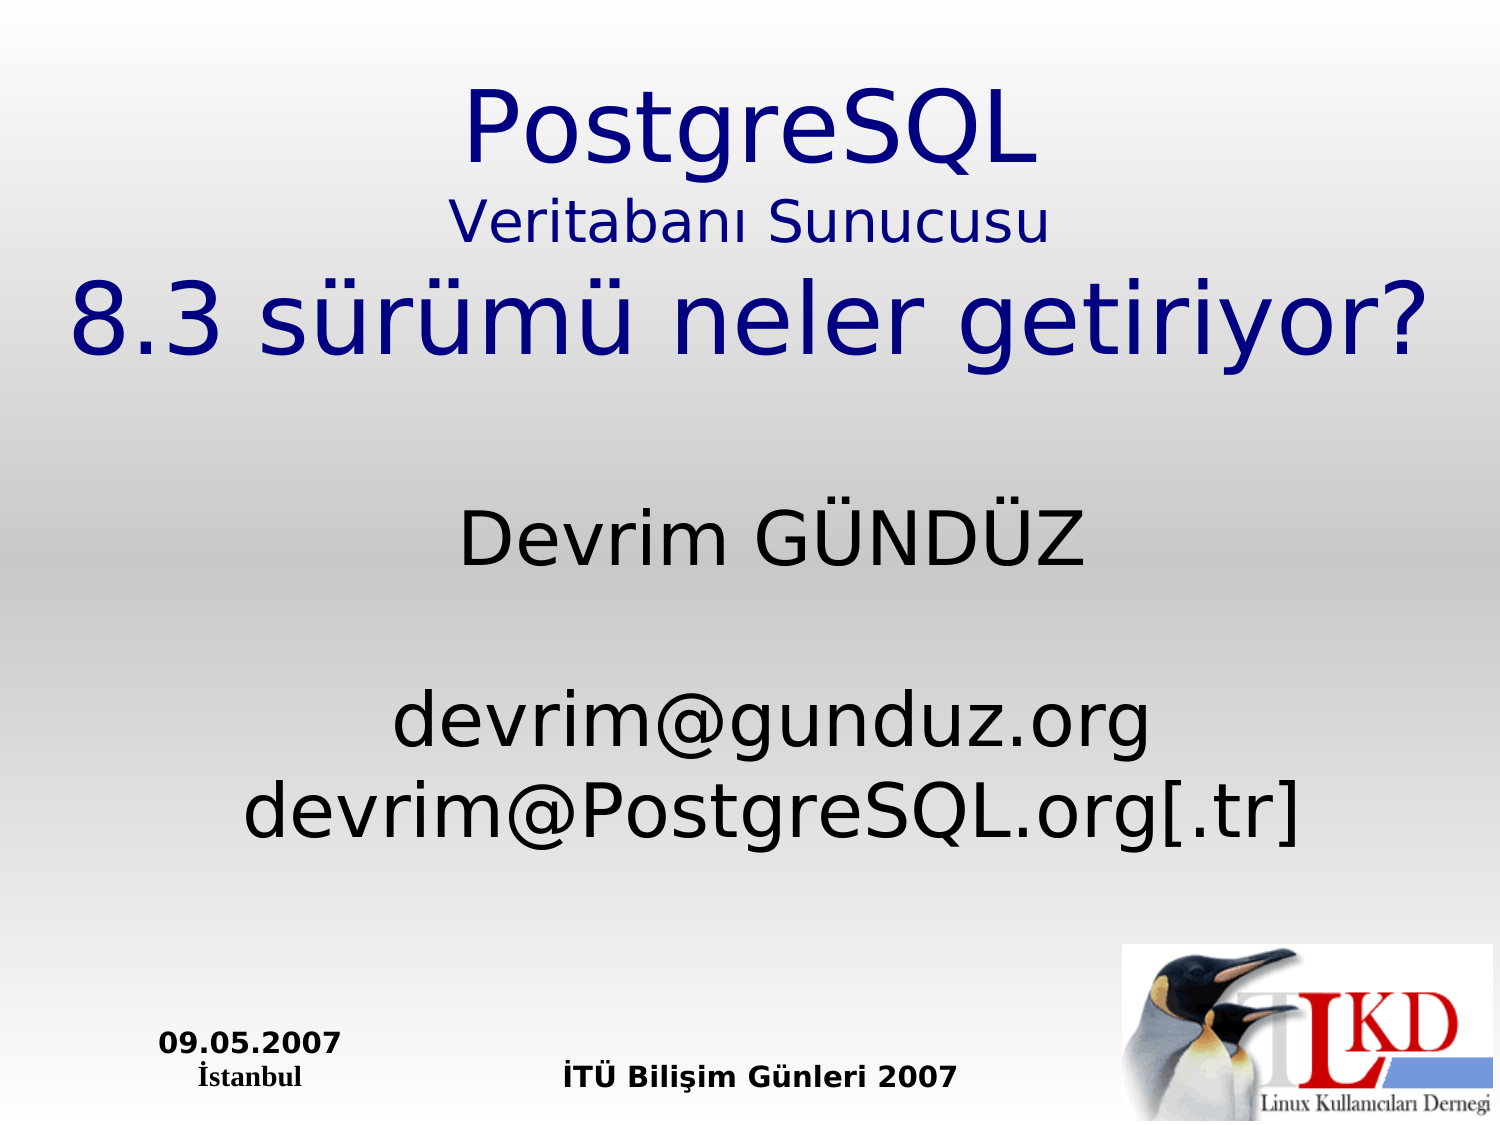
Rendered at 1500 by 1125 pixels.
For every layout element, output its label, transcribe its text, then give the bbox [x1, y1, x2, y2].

text_box Devrim GÜNDÜZ devrim@gunduz.org devrim@PostgreSQL.org[.tr] [242, 401, 1284, 953]
text_box PostgreSQL Veritabanı Sunucusu 8.3 sürümü neler getiriyor? [0, 65, 1500, 380]
picture [1122, 944, 1493, 1121]
